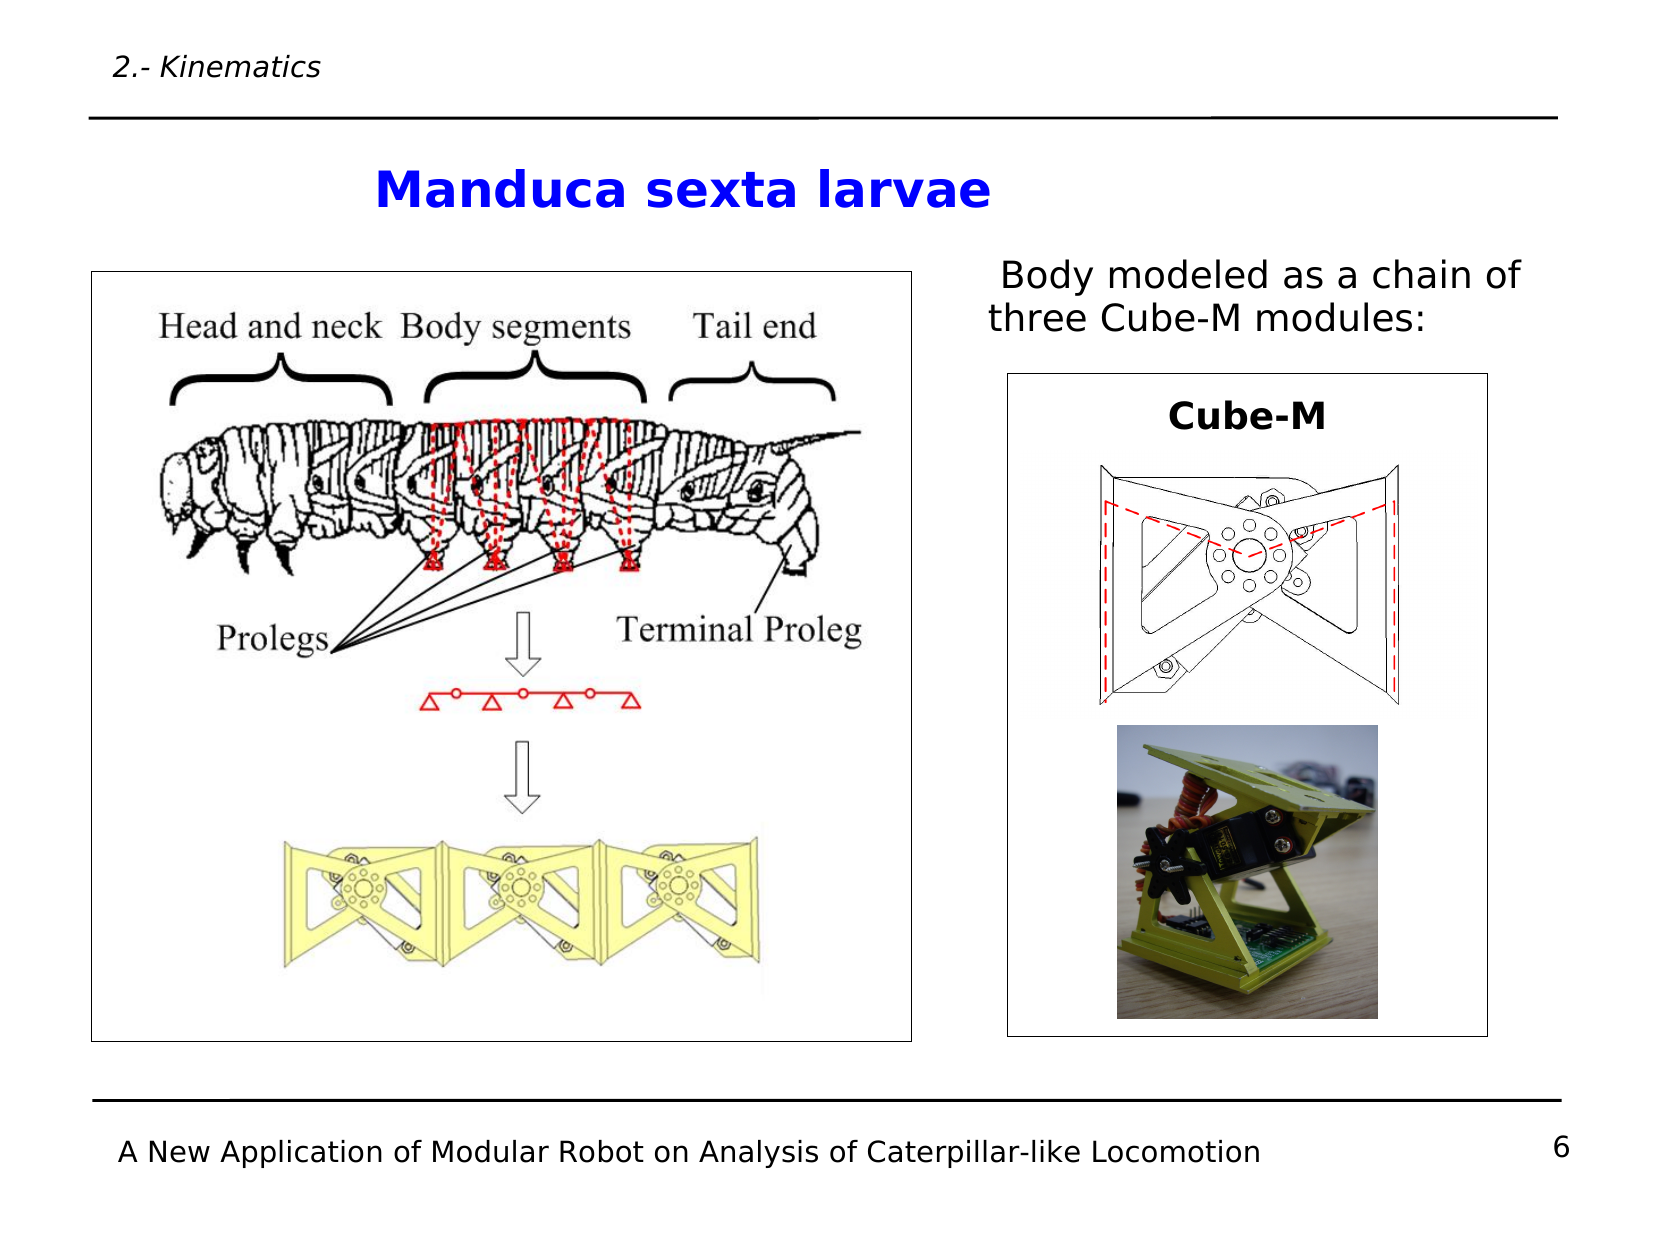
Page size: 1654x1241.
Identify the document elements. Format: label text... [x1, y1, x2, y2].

picture [1020, 450, 1478, 719]
picture [1117, 725, 1378, 1020]
text_box Body modeled as a chain of three Cube-M modules: [973, 246, 1570, 349]
text_box 2.- Kinematics [97, 42, 337, 93]
text_box Cube-M [1153, 387, 1343, 446]
text_box Manduca sexta larvae [360, 153, 1009, 227]
picture [115, 296, 884, 1002]
text_box [91, 271, 912, 1042]
text_box [1007, 373, 1488, 1037]
text_box A New Application of Modular Robot on Analysis of Caterpillar-like Locomotion [103, 1127, 1278, 1177]
